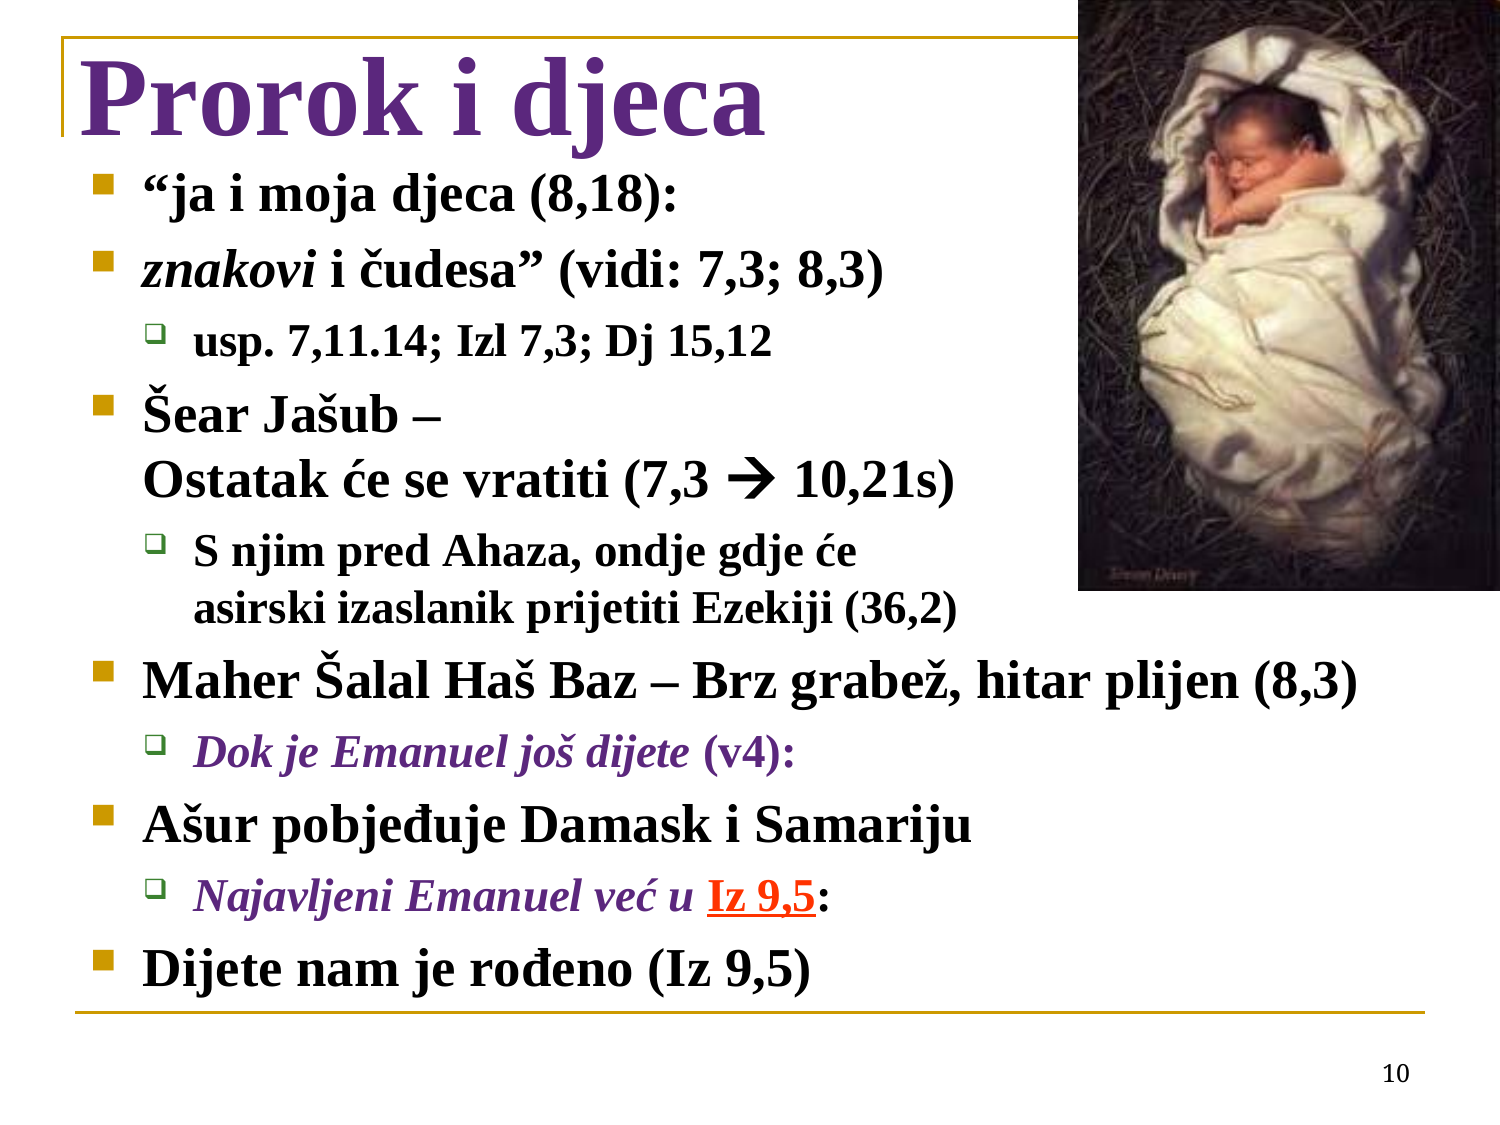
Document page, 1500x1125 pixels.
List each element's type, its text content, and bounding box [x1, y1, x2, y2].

picture [1078, 0, 1500, 591]
title Prorok i djeca [64, 15, 1078, 203]
text_box <number> [1074, 1024, 1426, 1100]
list “ja i moja djeca (8,18): znakovi i čudesa” (vidi: 7,3; 8,3) usp. 7,11.14; Izl 7,3; Dj 15,12 Šear Jašub – Ostatak će se vratiti (7,3  10,21s) S njim pred Ahaza, ondje gdje će asirski izaslanik prijetiti Ezekiji (36,2) Maher Šalal Haš Baz – Brz grabež, hitar plijen (8,3) Dok je Emanuel još dijete (v4): Ašur pobjeđuje Damask i Samariju Najavljeni Emanuel već u Iz 9,5: Dijete nam je rođeno (Iz 9,5) [75, 148, 1477, 1006]
